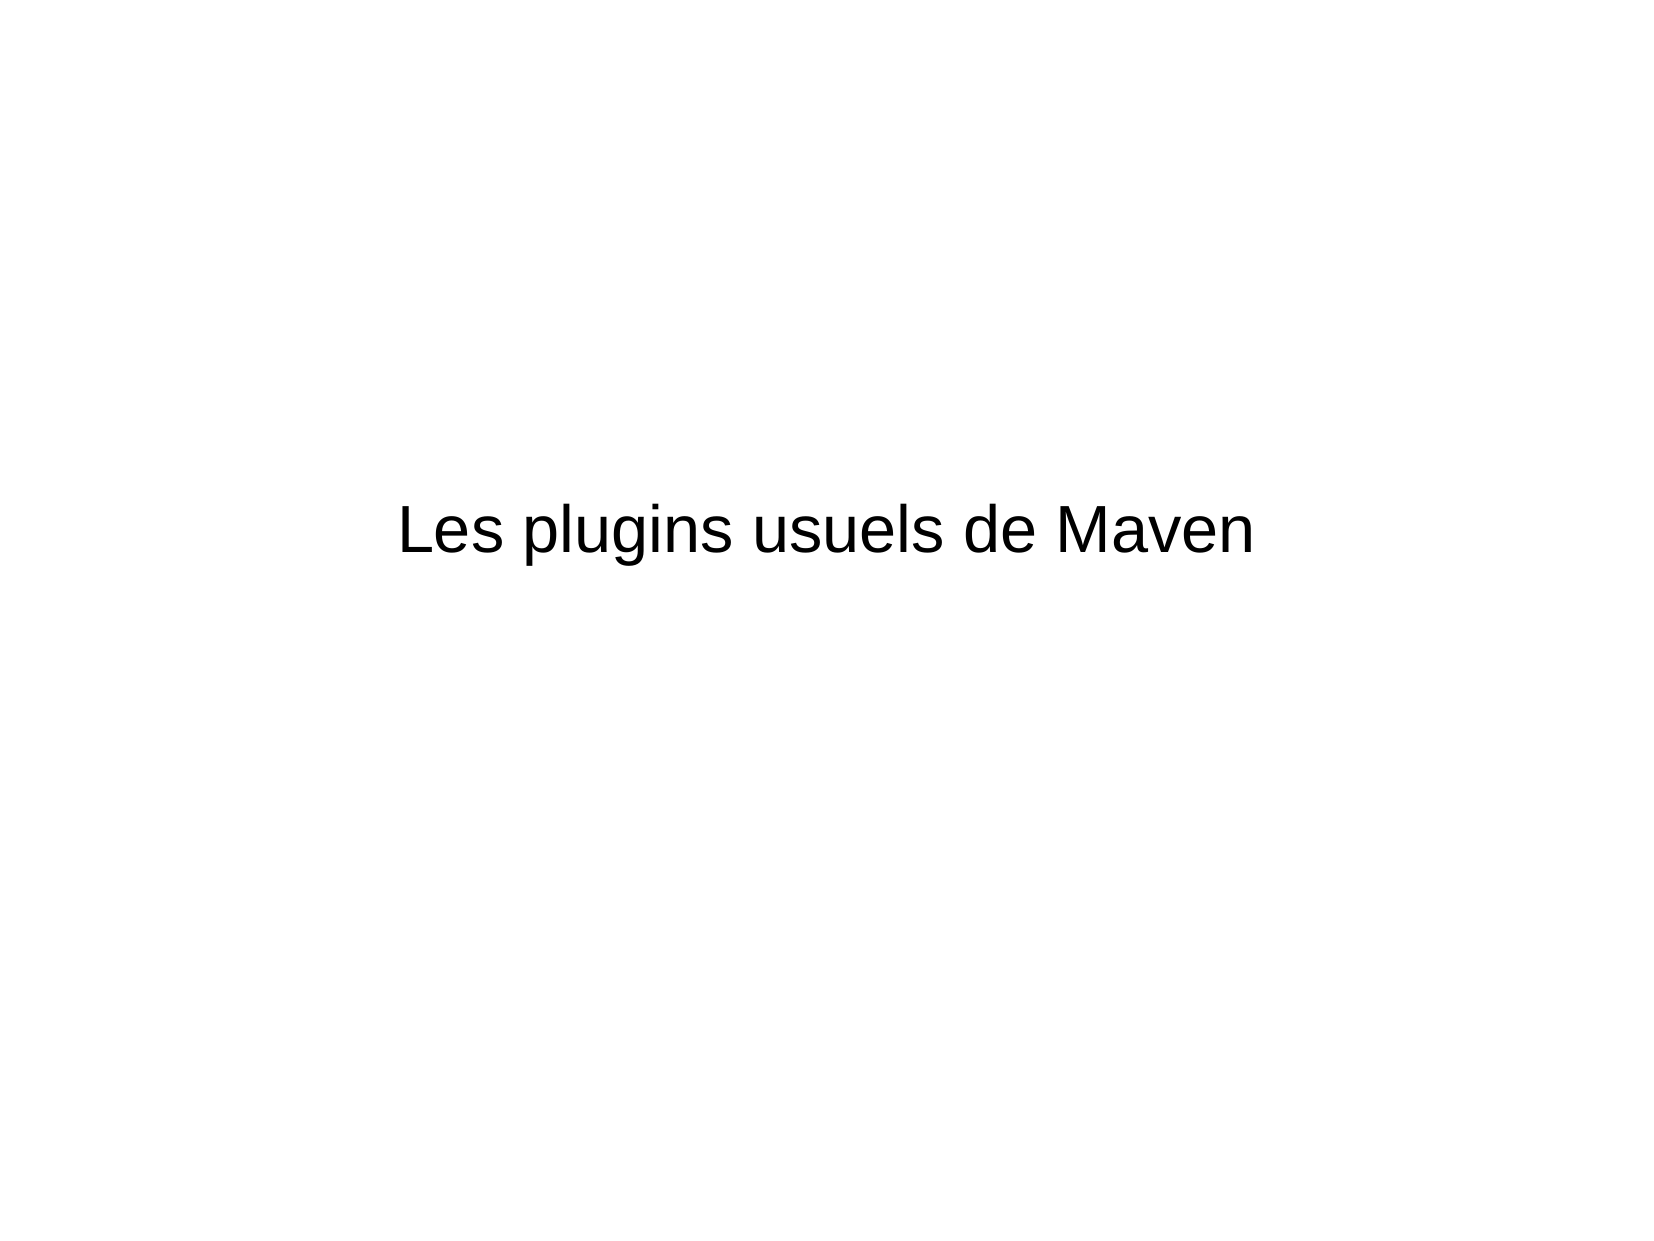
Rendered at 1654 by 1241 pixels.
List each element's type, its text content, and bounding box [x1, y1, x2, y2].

subtitle Les plugins usuels de Maven [82, 49, 1571, 1010]
